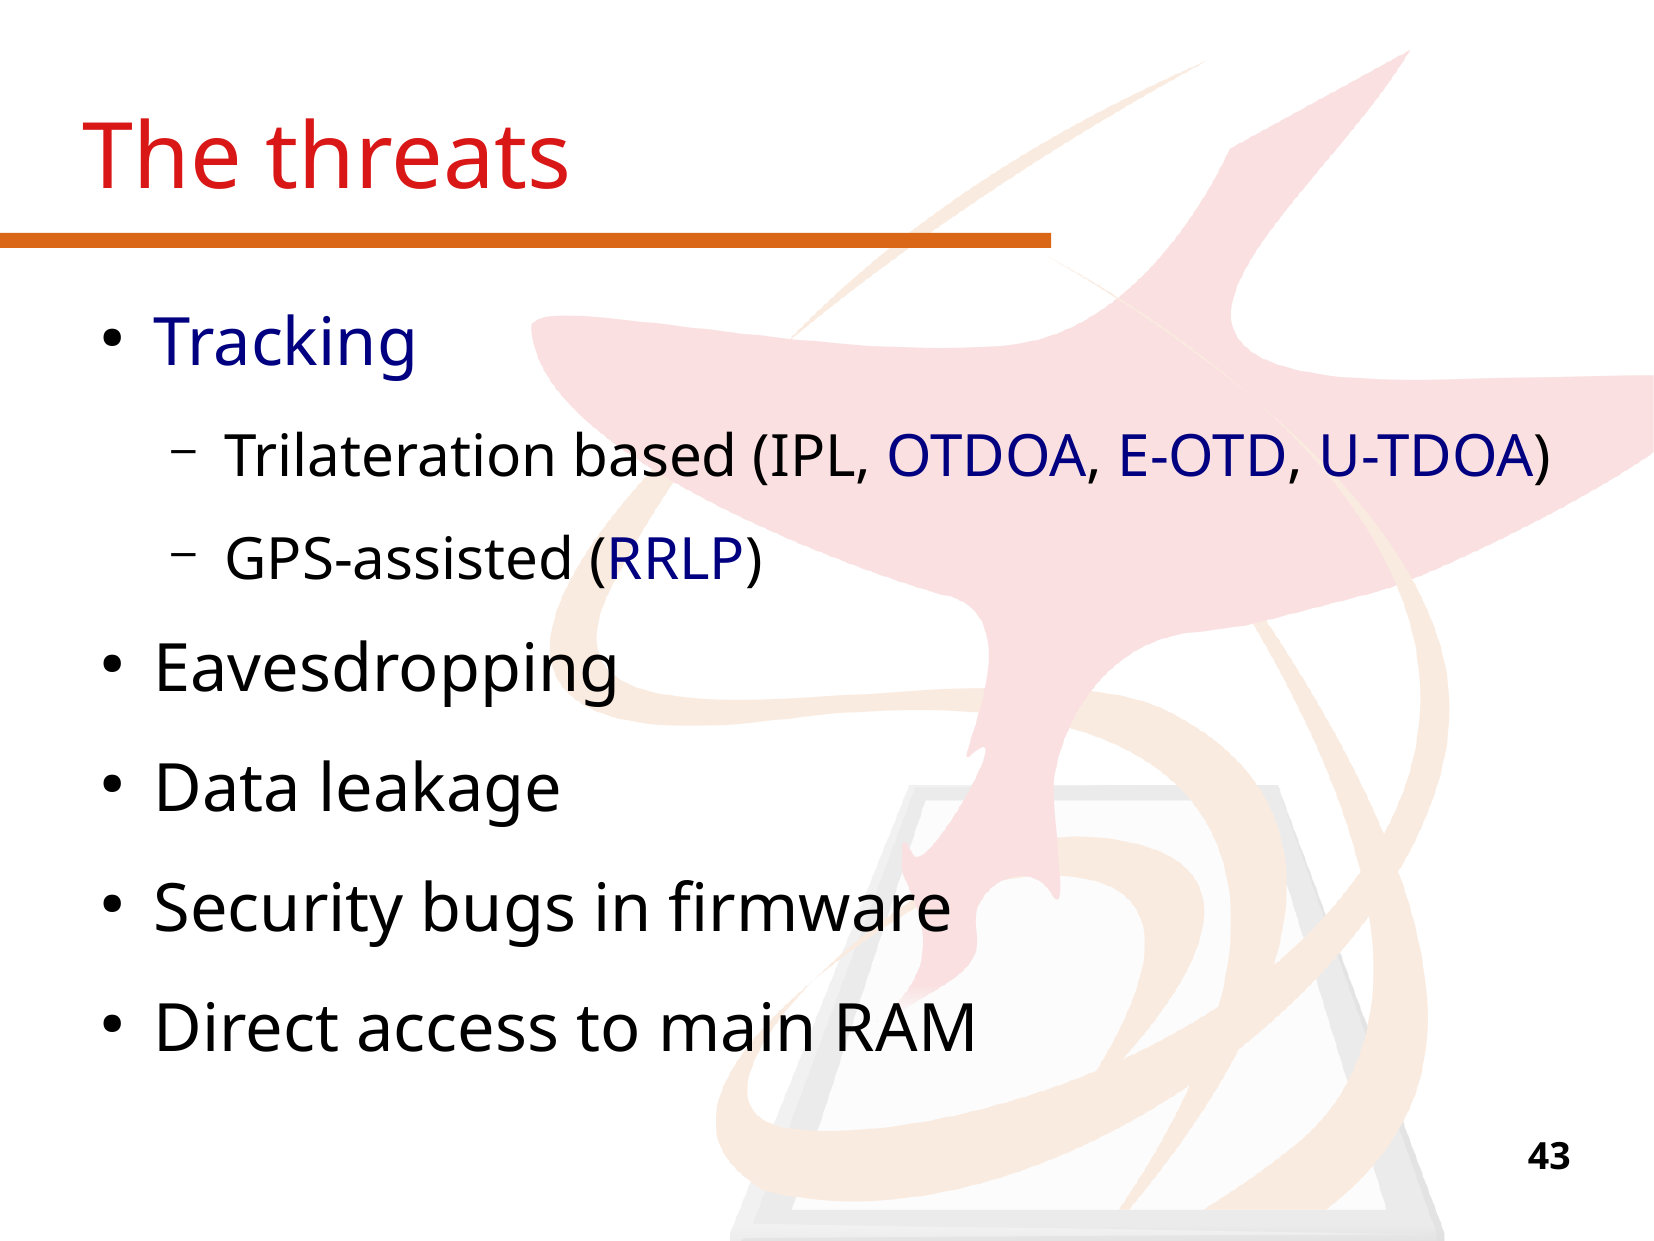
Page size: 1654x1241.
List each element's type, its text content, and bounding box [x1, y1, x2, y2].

picture [531, 49, 1654, 1241]
title The threats [82, 49, 1571, 257]
list Tracking Trilateration based (IPL, OTDOA, E-OTD, U-TDOA) GPS-assisted (RRLP) Eavesdropping Data leakage Security bugs in firmware Direct access to main RAM [82, 290, 1571, 1075]
